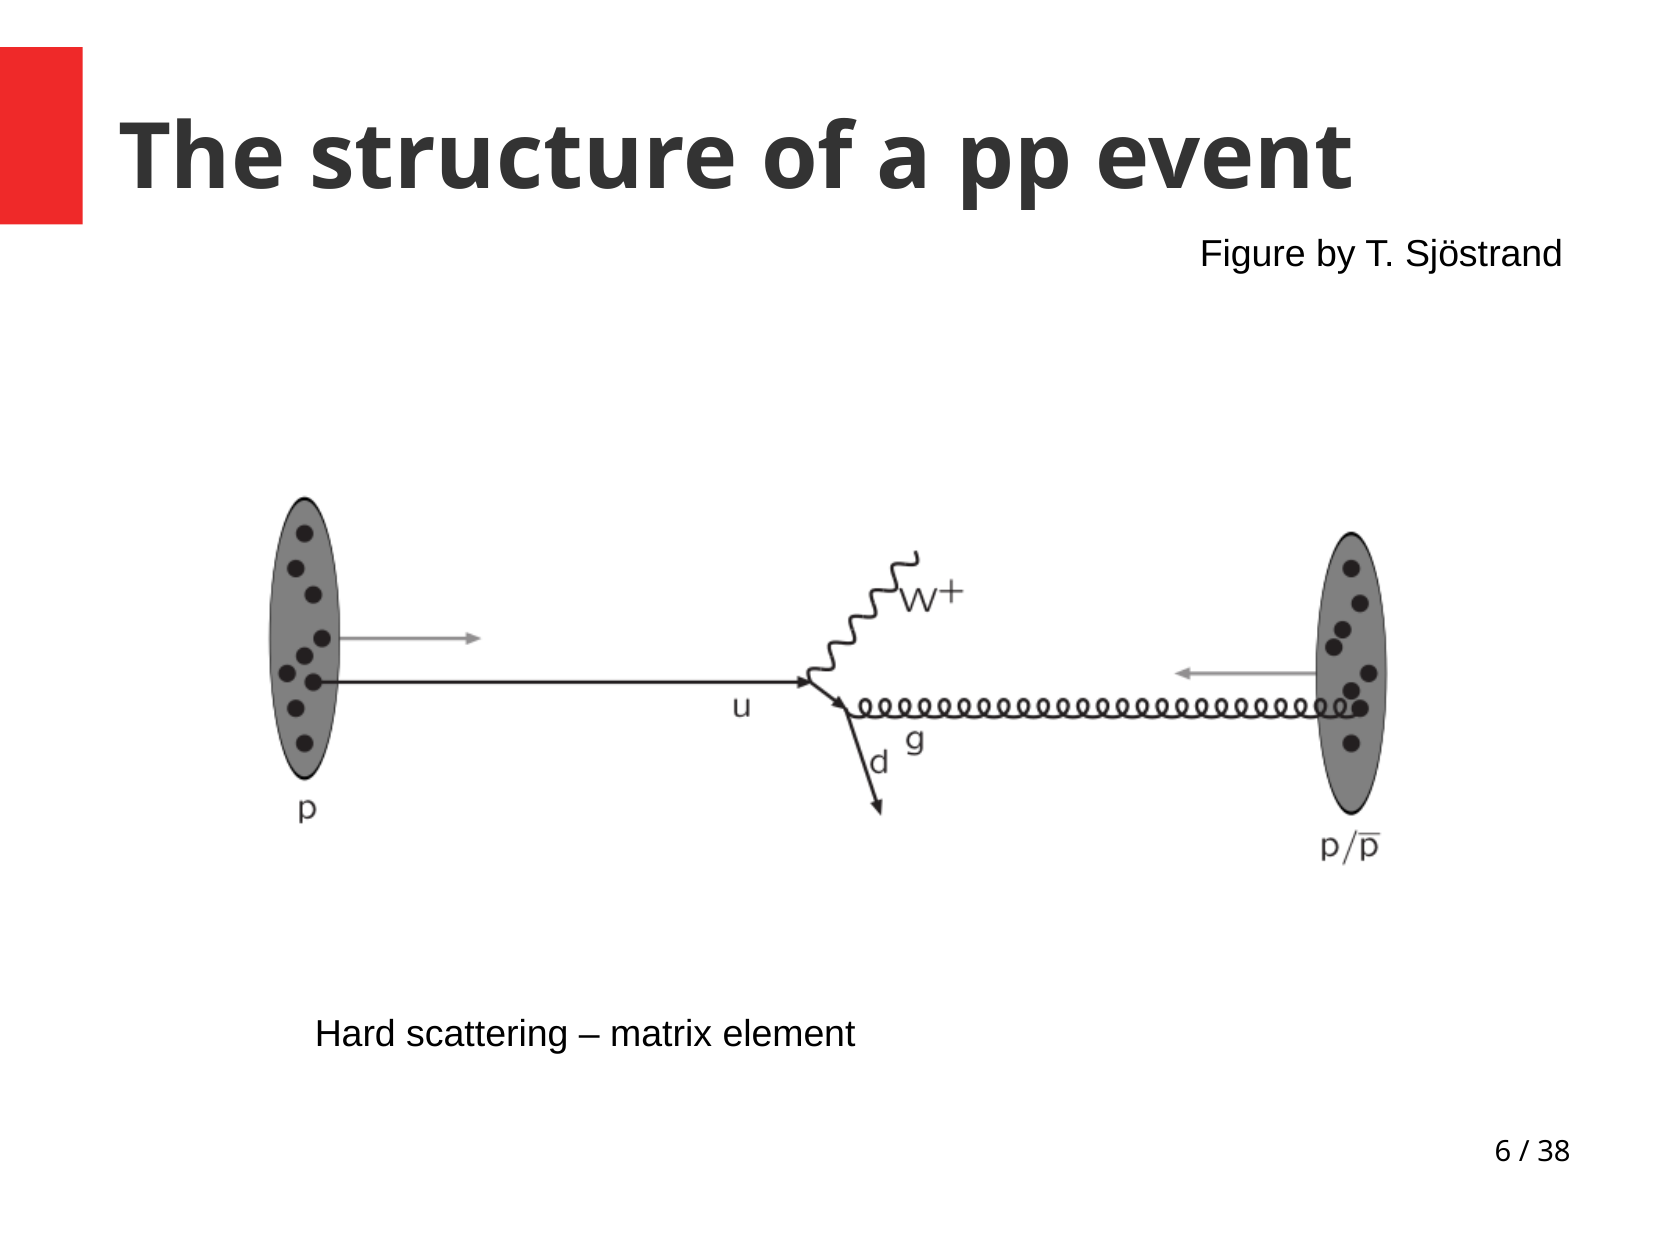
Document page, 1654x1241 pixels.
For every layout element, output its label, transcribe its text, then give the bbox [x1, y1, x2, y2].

text_box Figure by T. Sjöstrand [1185, 225, 1591, 282]
picture [198, 413, 1488, 916]
title The structure of a pp event [118, 49, 1571, 257]
text_box Hard scattering – matrix element [300, 1005, 1381, 1062]
